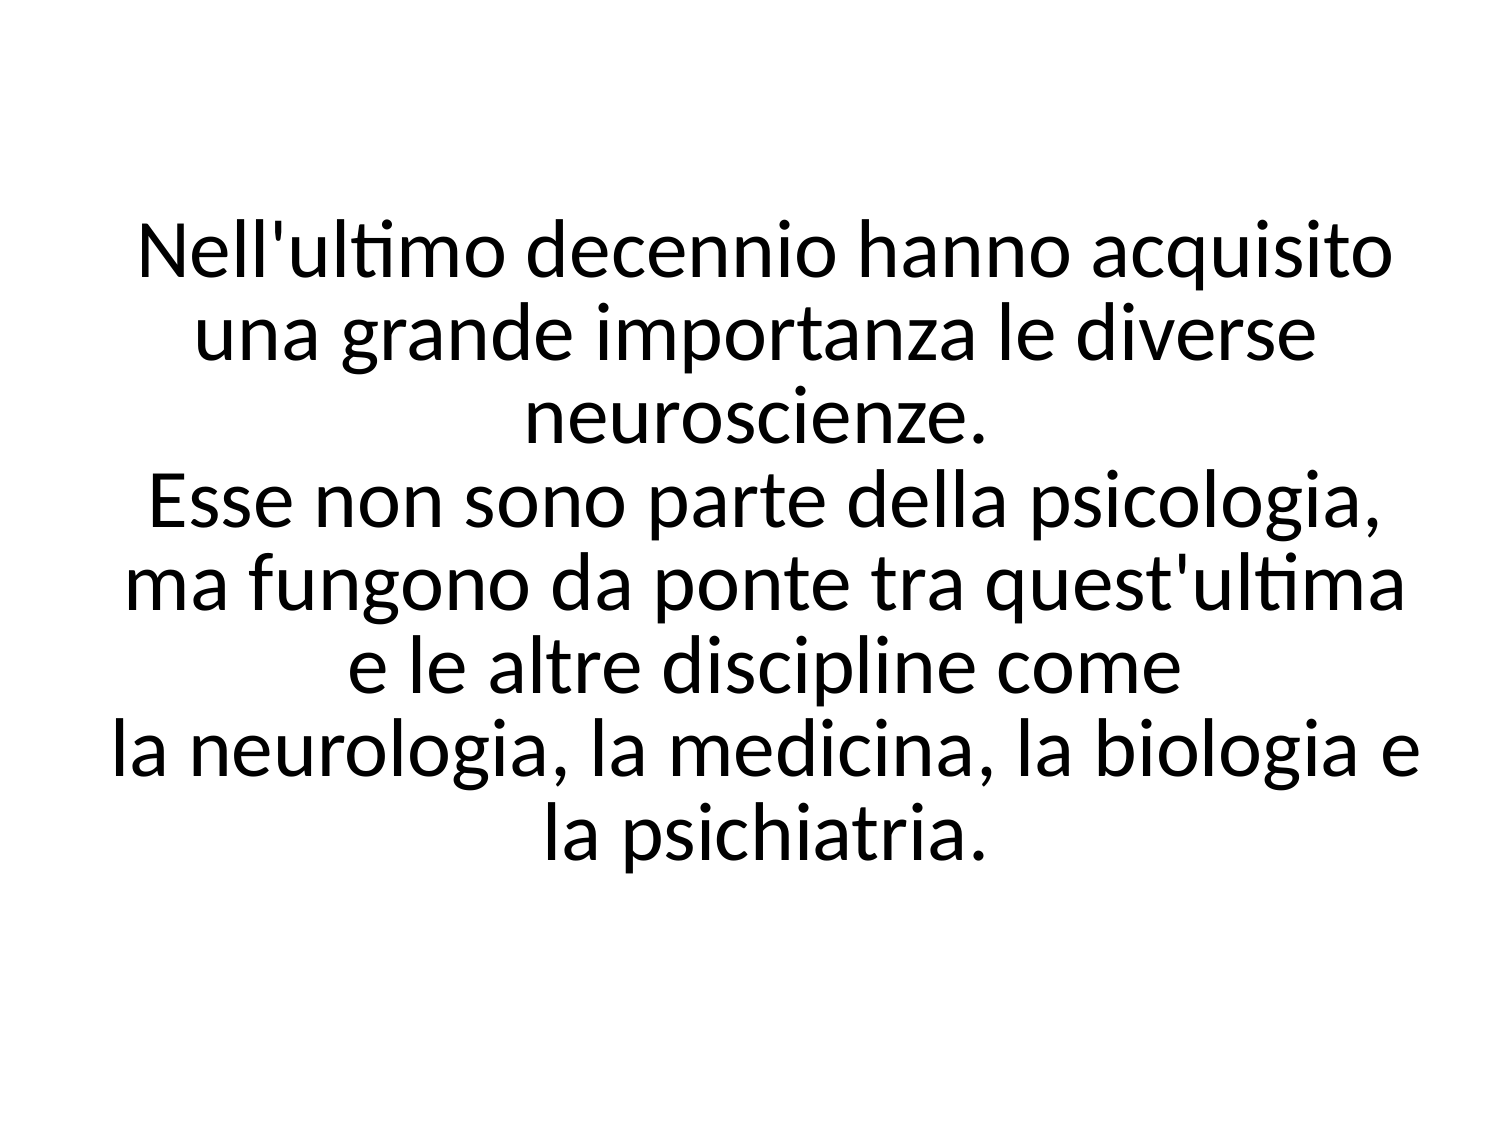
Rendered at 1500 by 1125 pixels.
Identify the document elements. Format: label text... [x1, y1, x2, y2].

title Nell'ultimo decennio hanno acquisito una grande importanza le diverse neuroscienze. Esse non sono parte della psicologia, ma fungono da ponte tra quest'ultima e le altre discipline come la neurologia, la medicina, la biologia e la psichiatria. [91, 141, 1441, 954]
